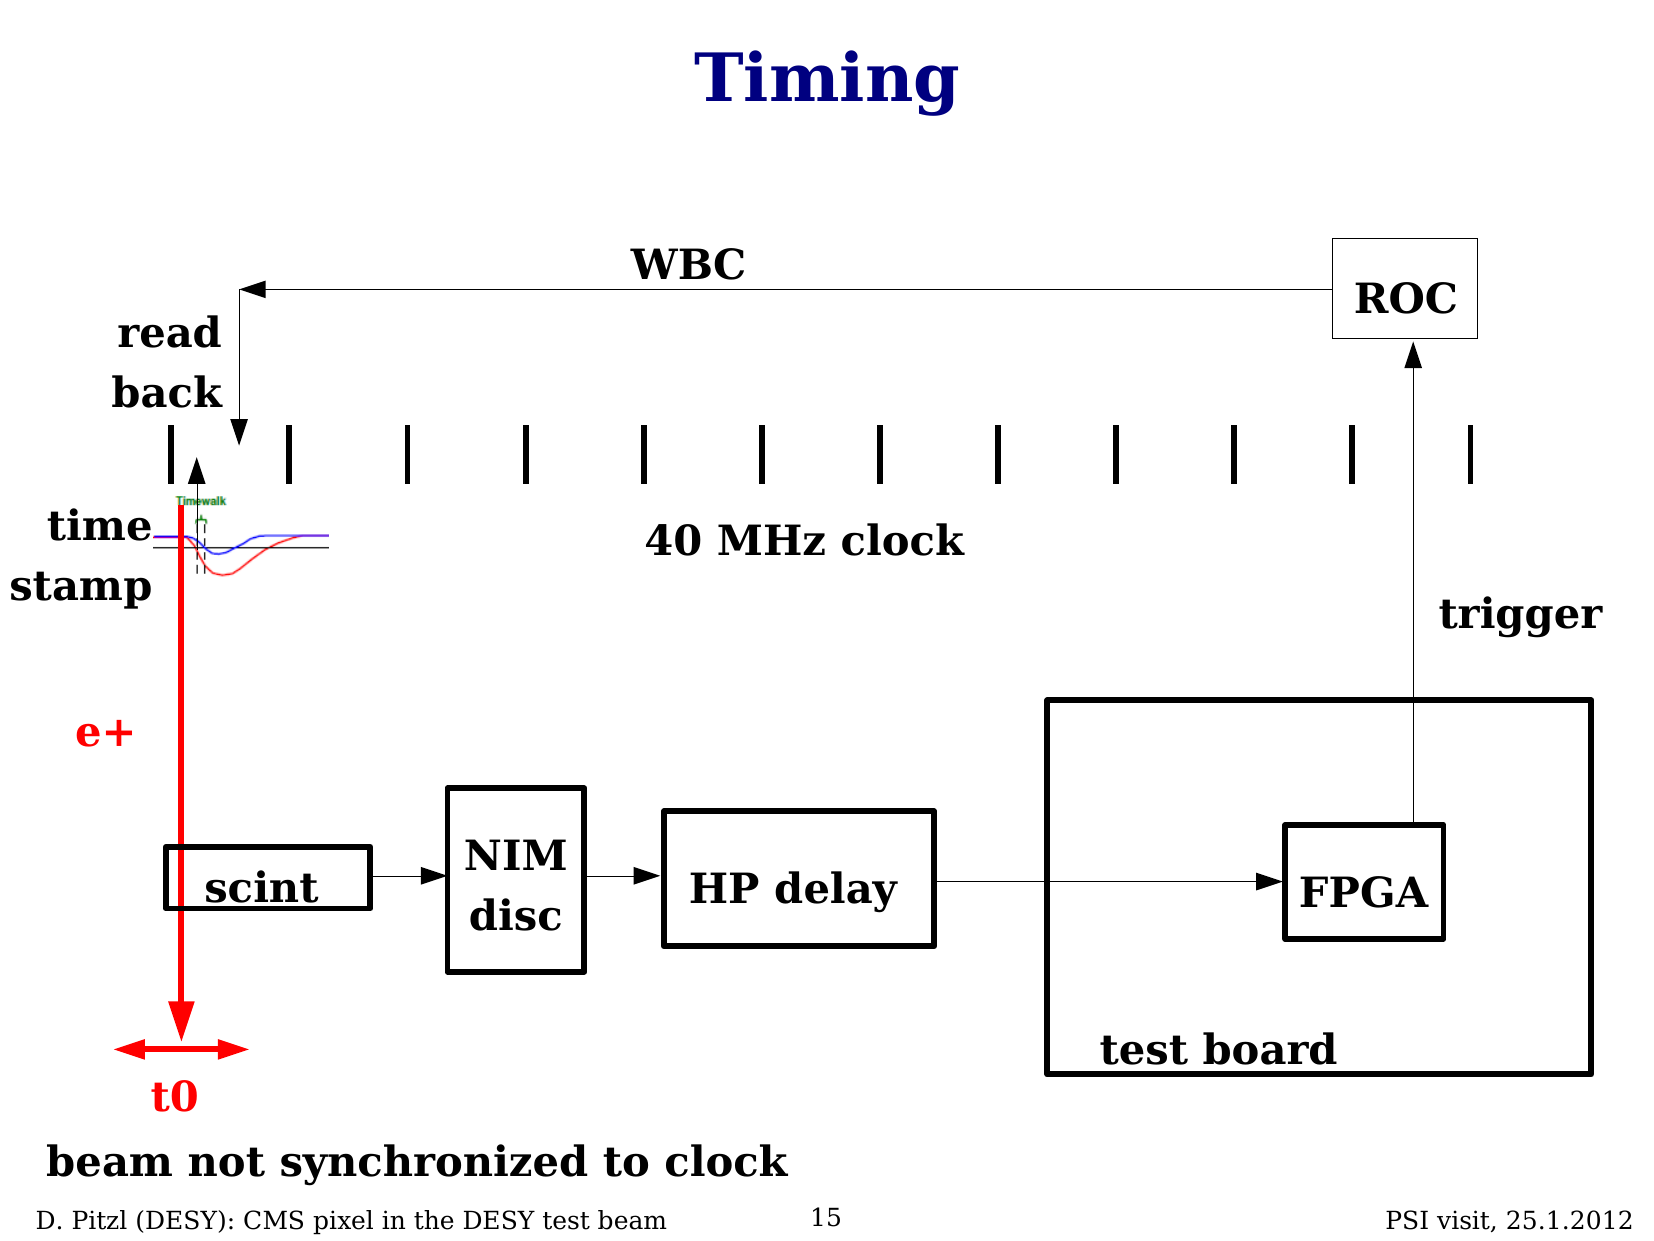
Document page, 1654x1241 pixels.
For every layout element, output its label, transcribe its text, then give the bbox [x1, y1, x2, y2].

text_box e+ [75, 696, 137, 746]
text_box WBC [630, 229, 747, 279]
text_box read back [111, 297, 223, 407]
text_box HP delay [688, 853, 898, 903]
text_box ROC [1353, 263, 1459, 313]
text_box NIM disc [447, 788, 585, 972]
text_box FPGA [1299, 857, 1435, 907]
text_box trigger [1438, 578, 1603, 628]
text_box 40 MHz clock [644, 505, 965, 555]
text_box test board [1099, 1014, 1338, 1064]
title Timing [121, 32, 1534, 124]
text_box t0 [150, 1060, 200, 1111]
picture [153, 490, 329, 579]
text_box beam not synchronized to clock [46, 1126, 789, 1176]
text_box time stamp [9, 490, 153, 600]
text_box scint [204, 852, 319, 902]
